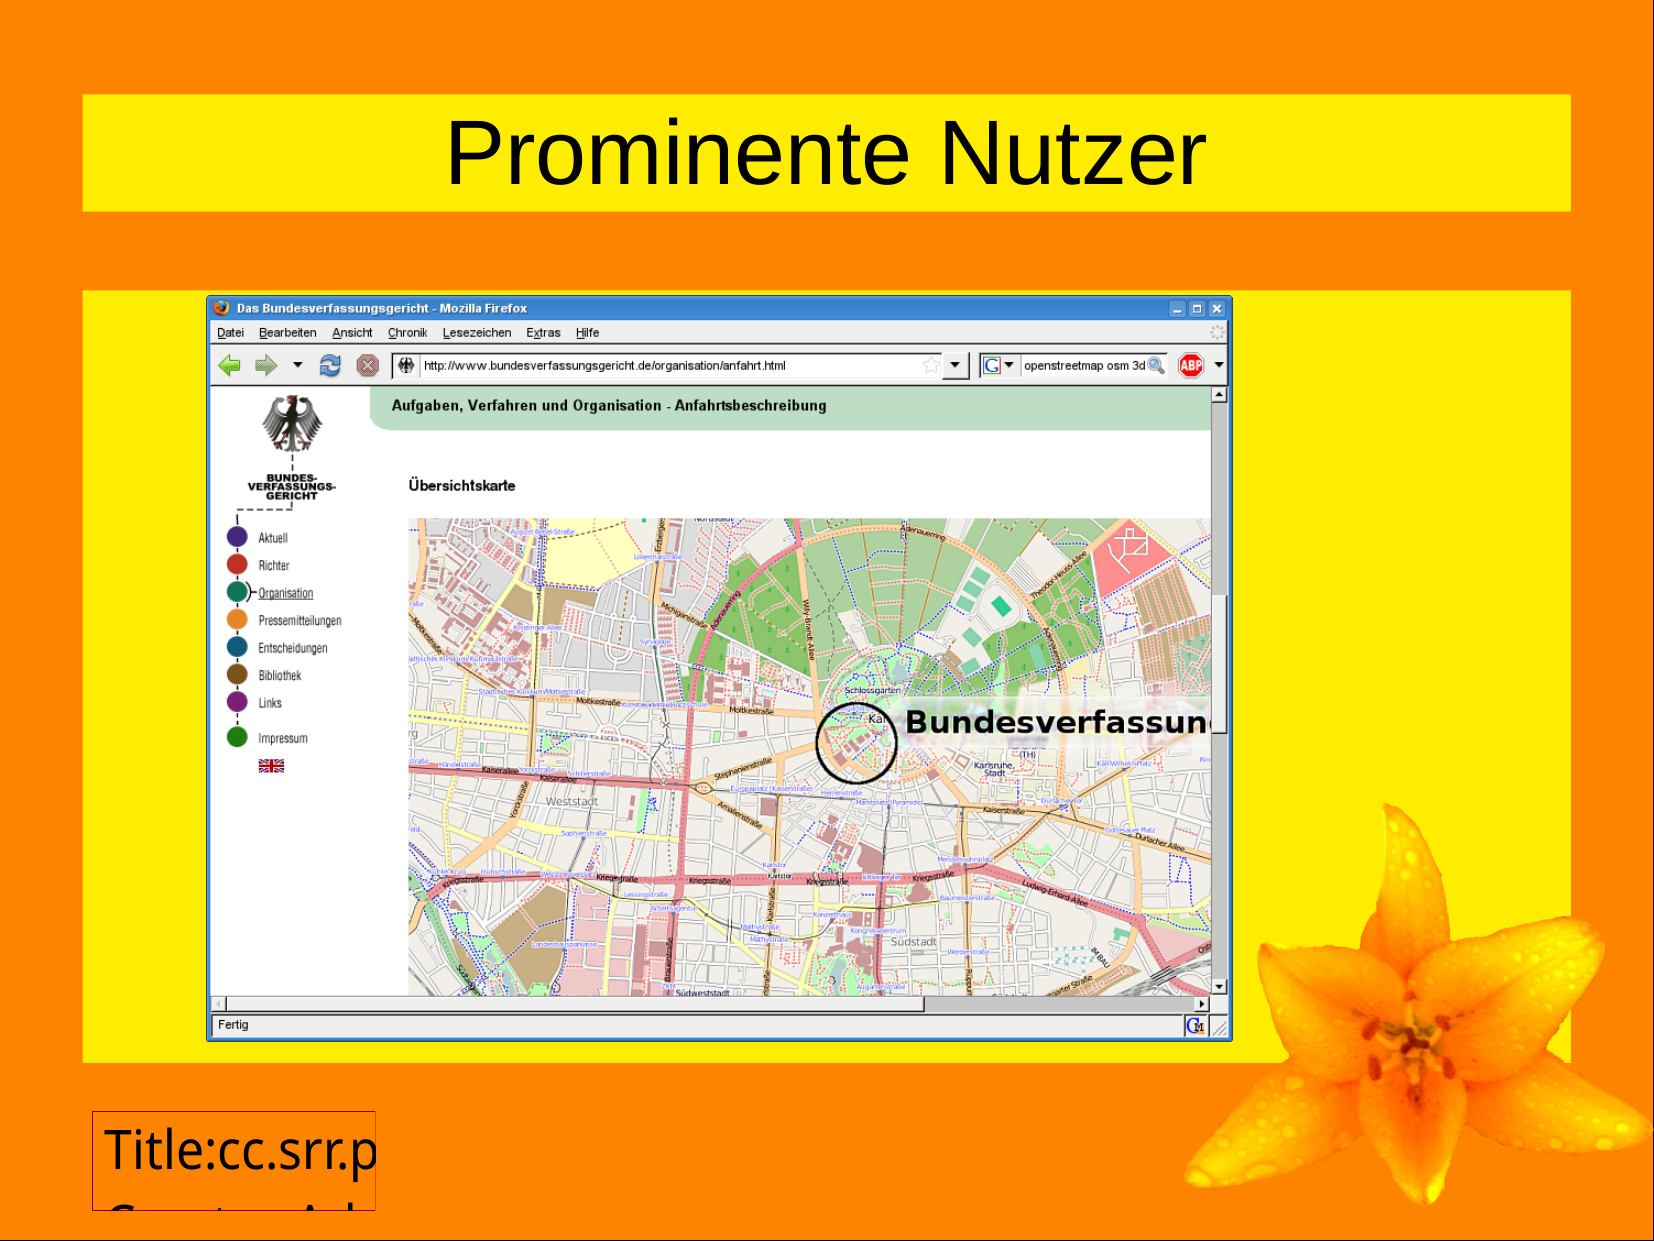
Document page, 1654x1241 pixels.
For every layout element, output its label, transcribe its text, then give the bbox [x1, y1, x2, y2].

text_box Prominente Nutzer [82, 94, 1571, 212]
picture [206, 295, 1654, 1241]
picture [88, 1108, 376, 1211]
text_box [0, 0, 1654, 1241]
